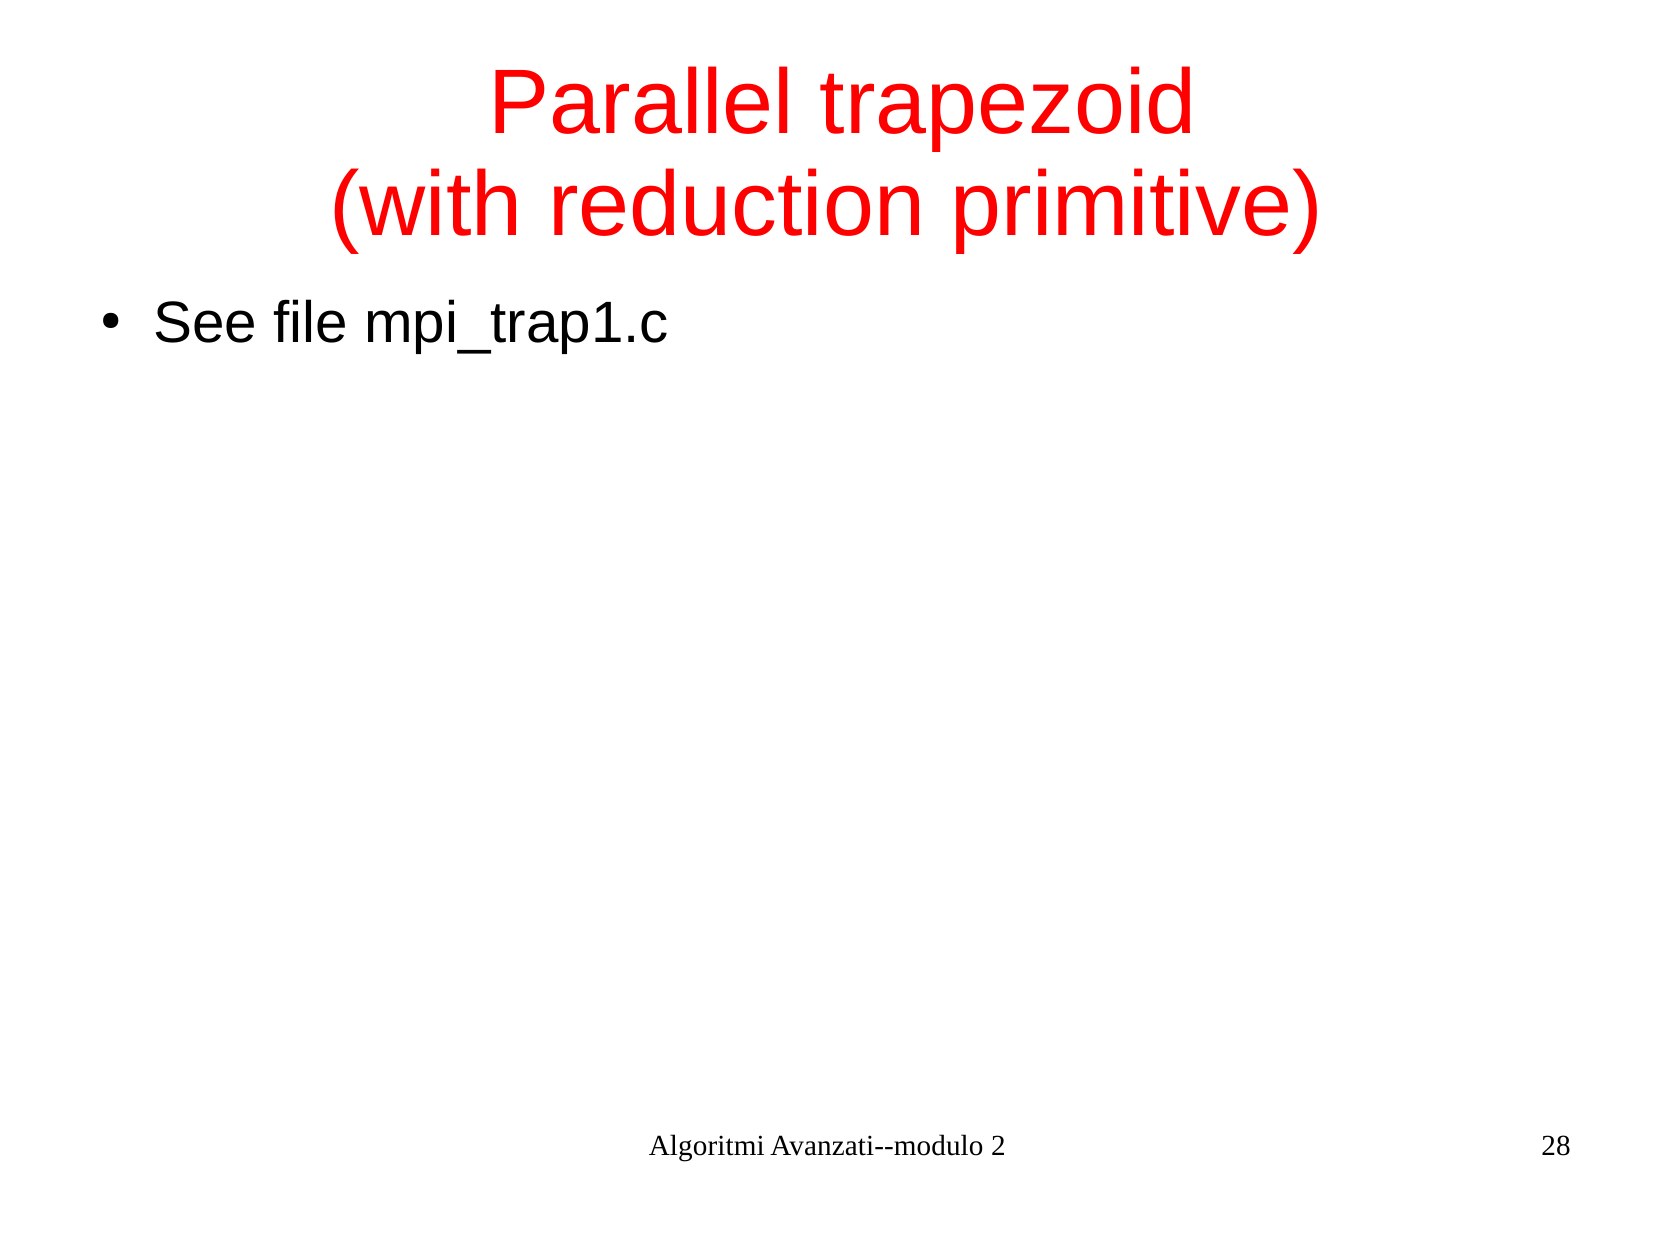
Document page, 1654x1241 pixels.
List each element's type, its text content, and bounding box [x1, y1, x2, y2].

title Parallel trapezoid (with reduction primitive) [82, 49, 1571, 257]
list See file mpi_trap1.c [82, 290, 1571, 1109]
